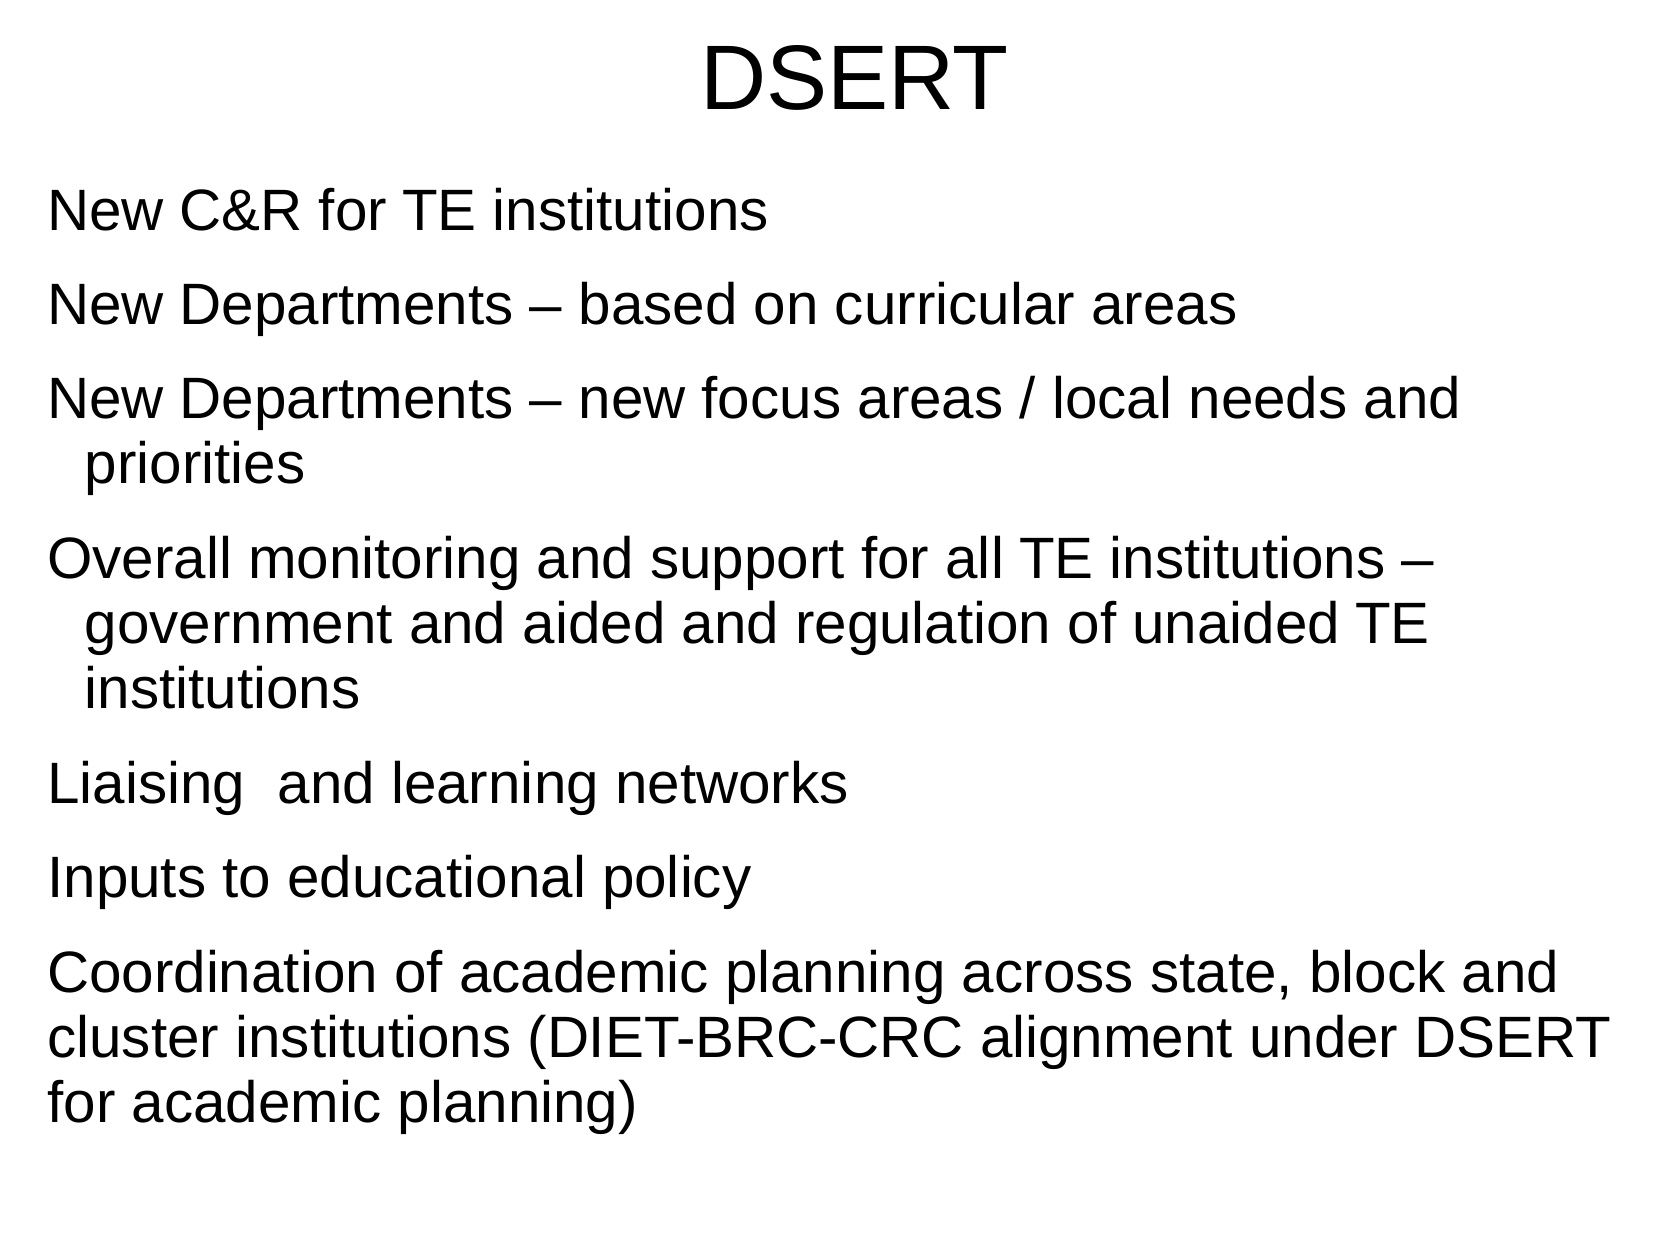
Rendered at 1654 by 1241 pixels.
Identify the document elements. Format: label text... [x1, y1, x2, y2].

title DSERT [82, 19, 1571, 136]
list New C&R for TE institutions New Departments – based on curricular areas New Departments – new focus areas / local needs and priorities Overall monitoring and support for all TE institutions – government and aided and regulation of unaided TE institutions Liaising and learning networks Inputs to educational policy Coordination of academic planning across state, block and cluster institutions (DIET-BRC-CRC alignment under DSERT for academic planning) [47, 177, 1630, 1182]
